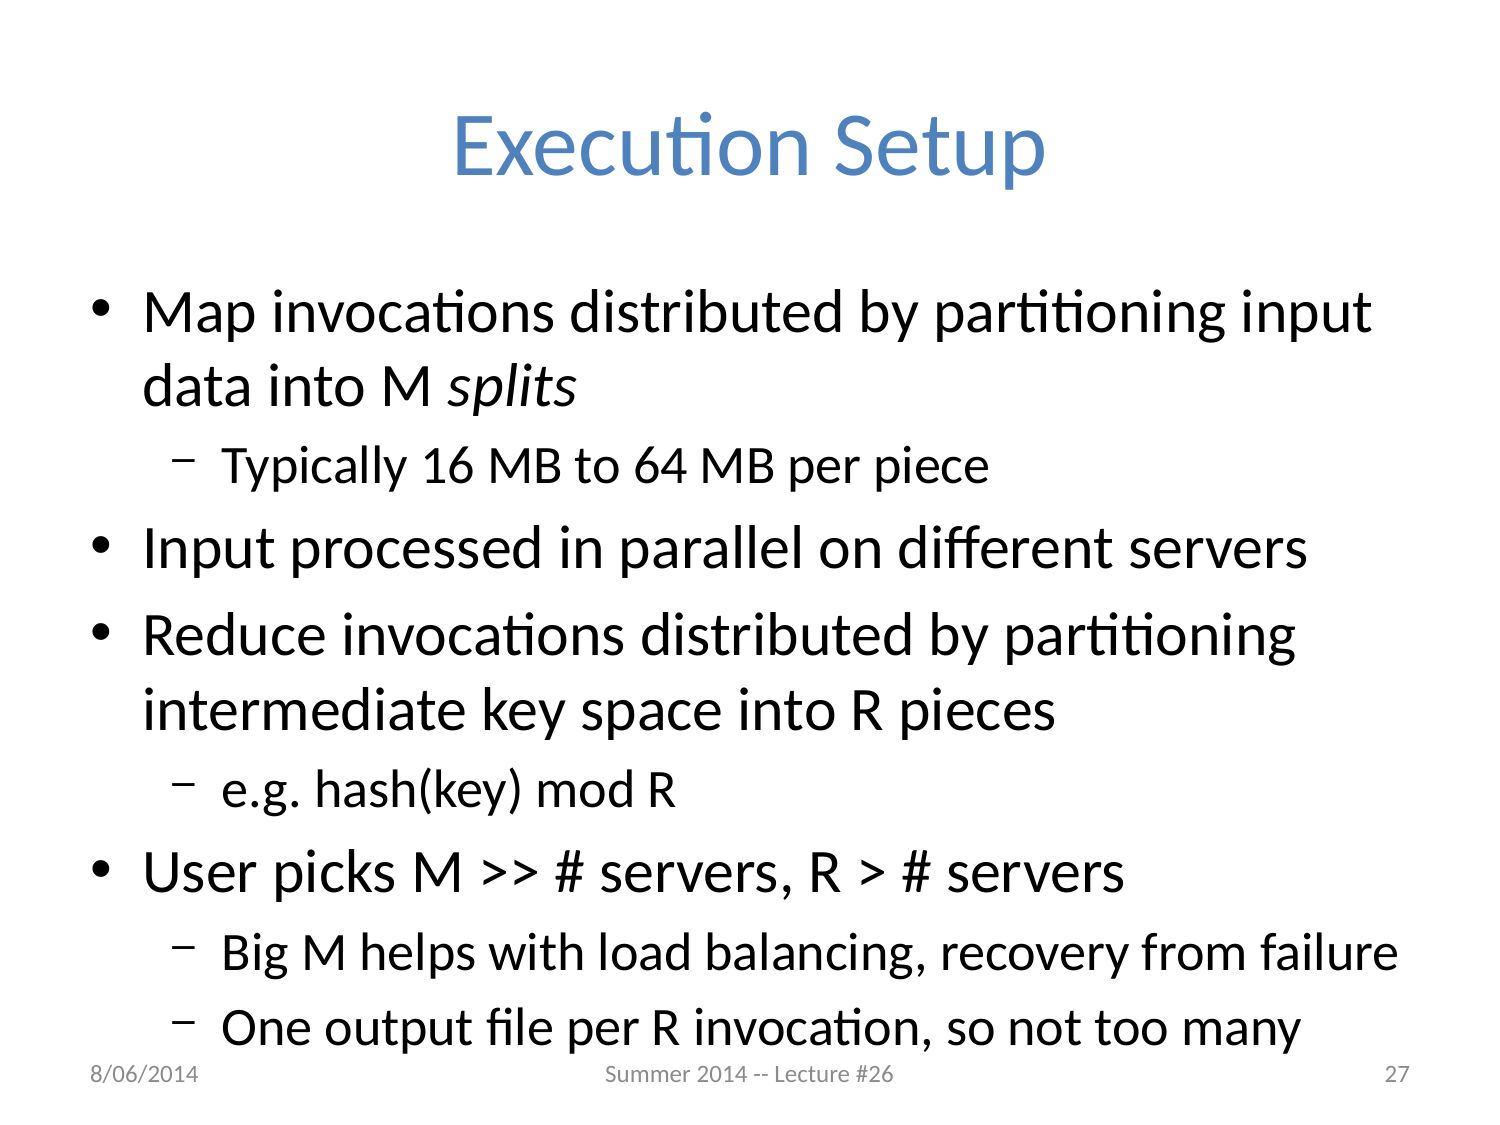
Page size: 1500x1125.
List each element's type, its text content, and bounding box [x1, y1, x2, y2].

slide_number <number> [1074, 1042, 1425, 1103]
slide_number 8/06/2014 [75, 1042, 425, 1103]
title Execution Setup [75, 45, 1425, 233]
list Map invocations distributed by partitioning input data into M splits Typically 16 MB to 64 MB per piece Input processed in parallel on different servers Reduce invocations distributed by partitioning intermediate key space into R pieces e.g. hash(key) mod R User picks M >> # servers, R > # servers Big M helps with load balancing, recovery from failure One output file per R invocation, so not too many [75, 262, 1425, 1073]
footer Summer 2014 -- Lecture #26 [512, 1042, 988, 1103]
